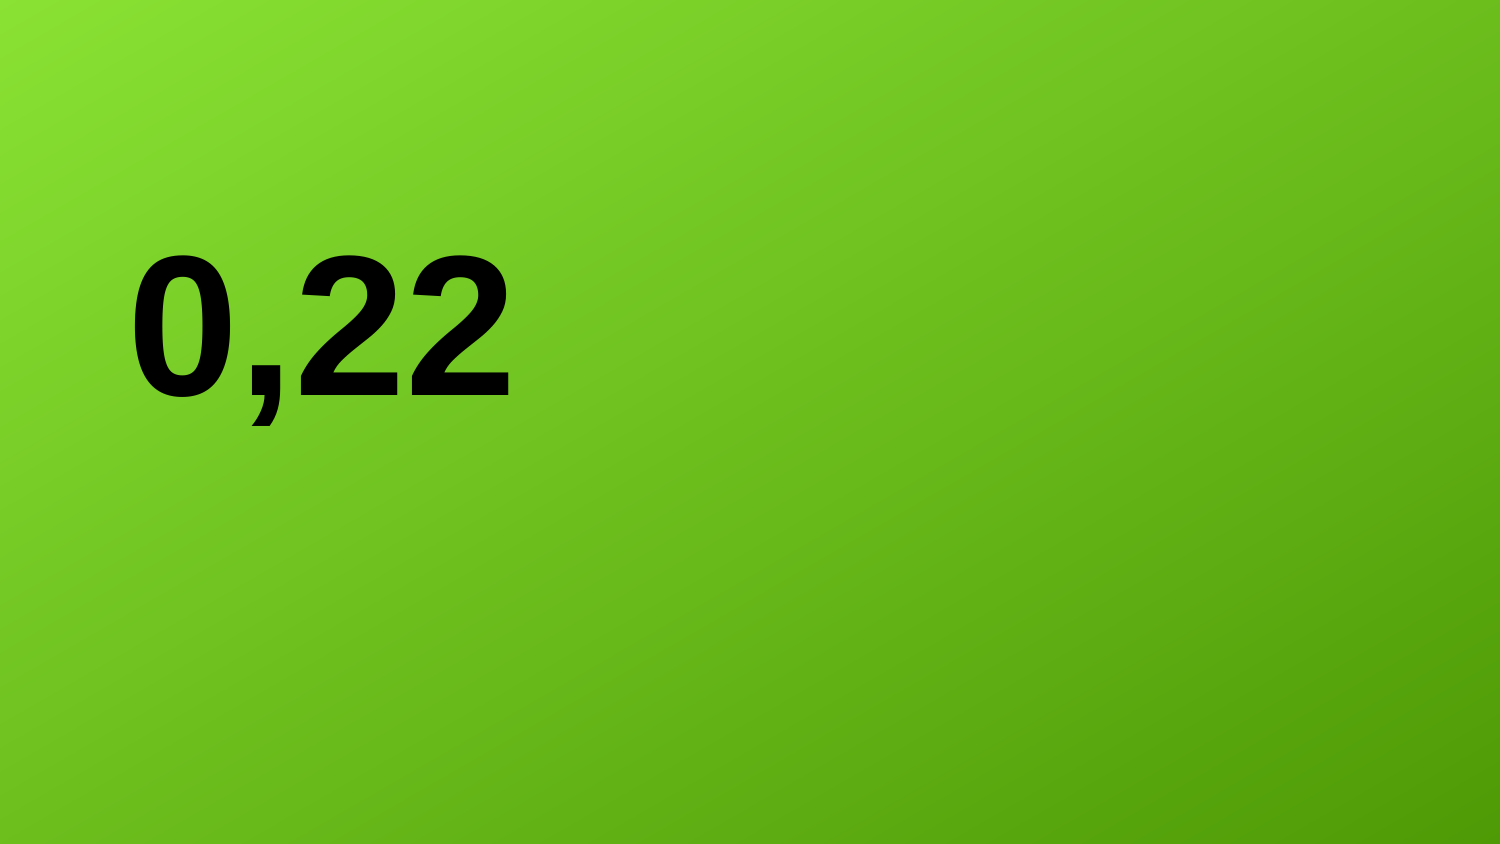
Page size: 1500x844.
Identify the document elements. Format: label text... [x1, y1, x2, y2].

title 0,22 [112, 259, 1388, 450]
